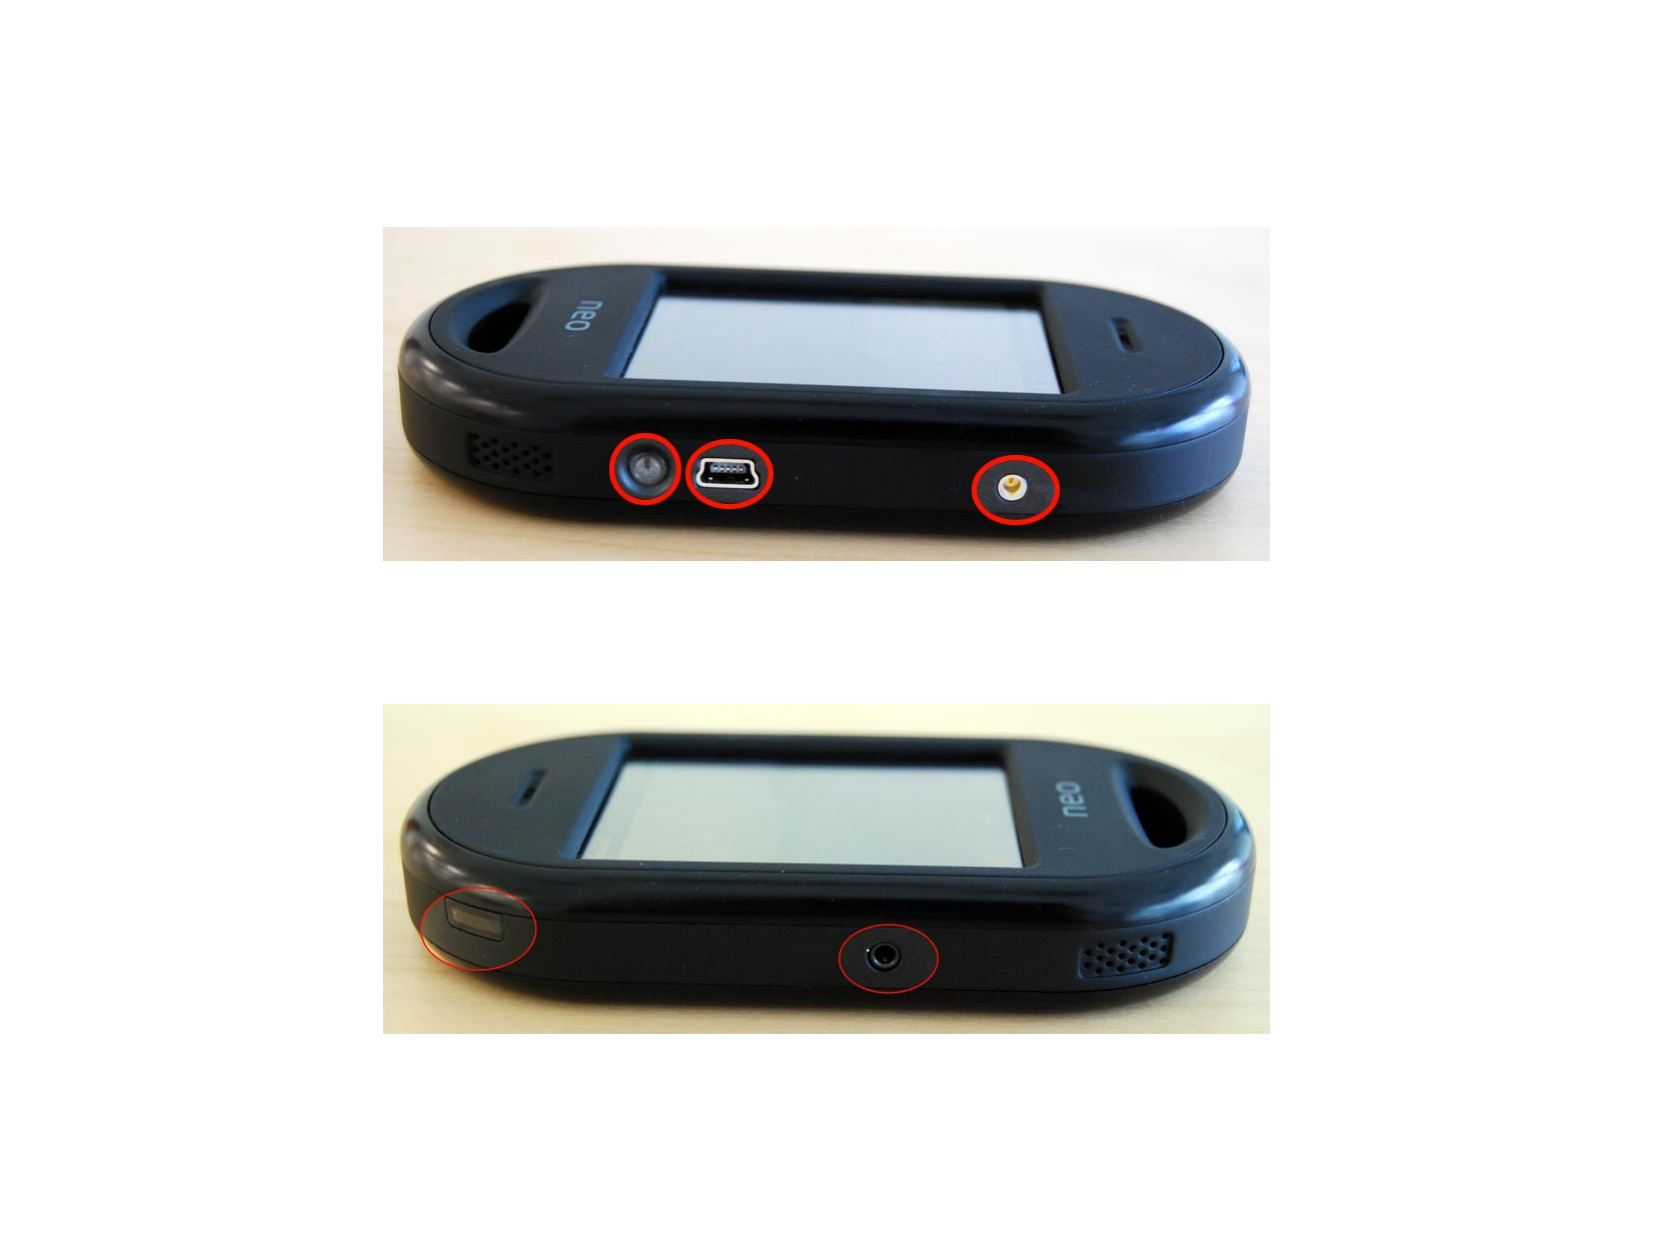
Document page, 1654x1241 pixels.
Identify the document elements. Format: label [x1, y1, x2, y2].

picture [383, 704, 1270, 1034]
picture [383, 227, 1270, 562]
